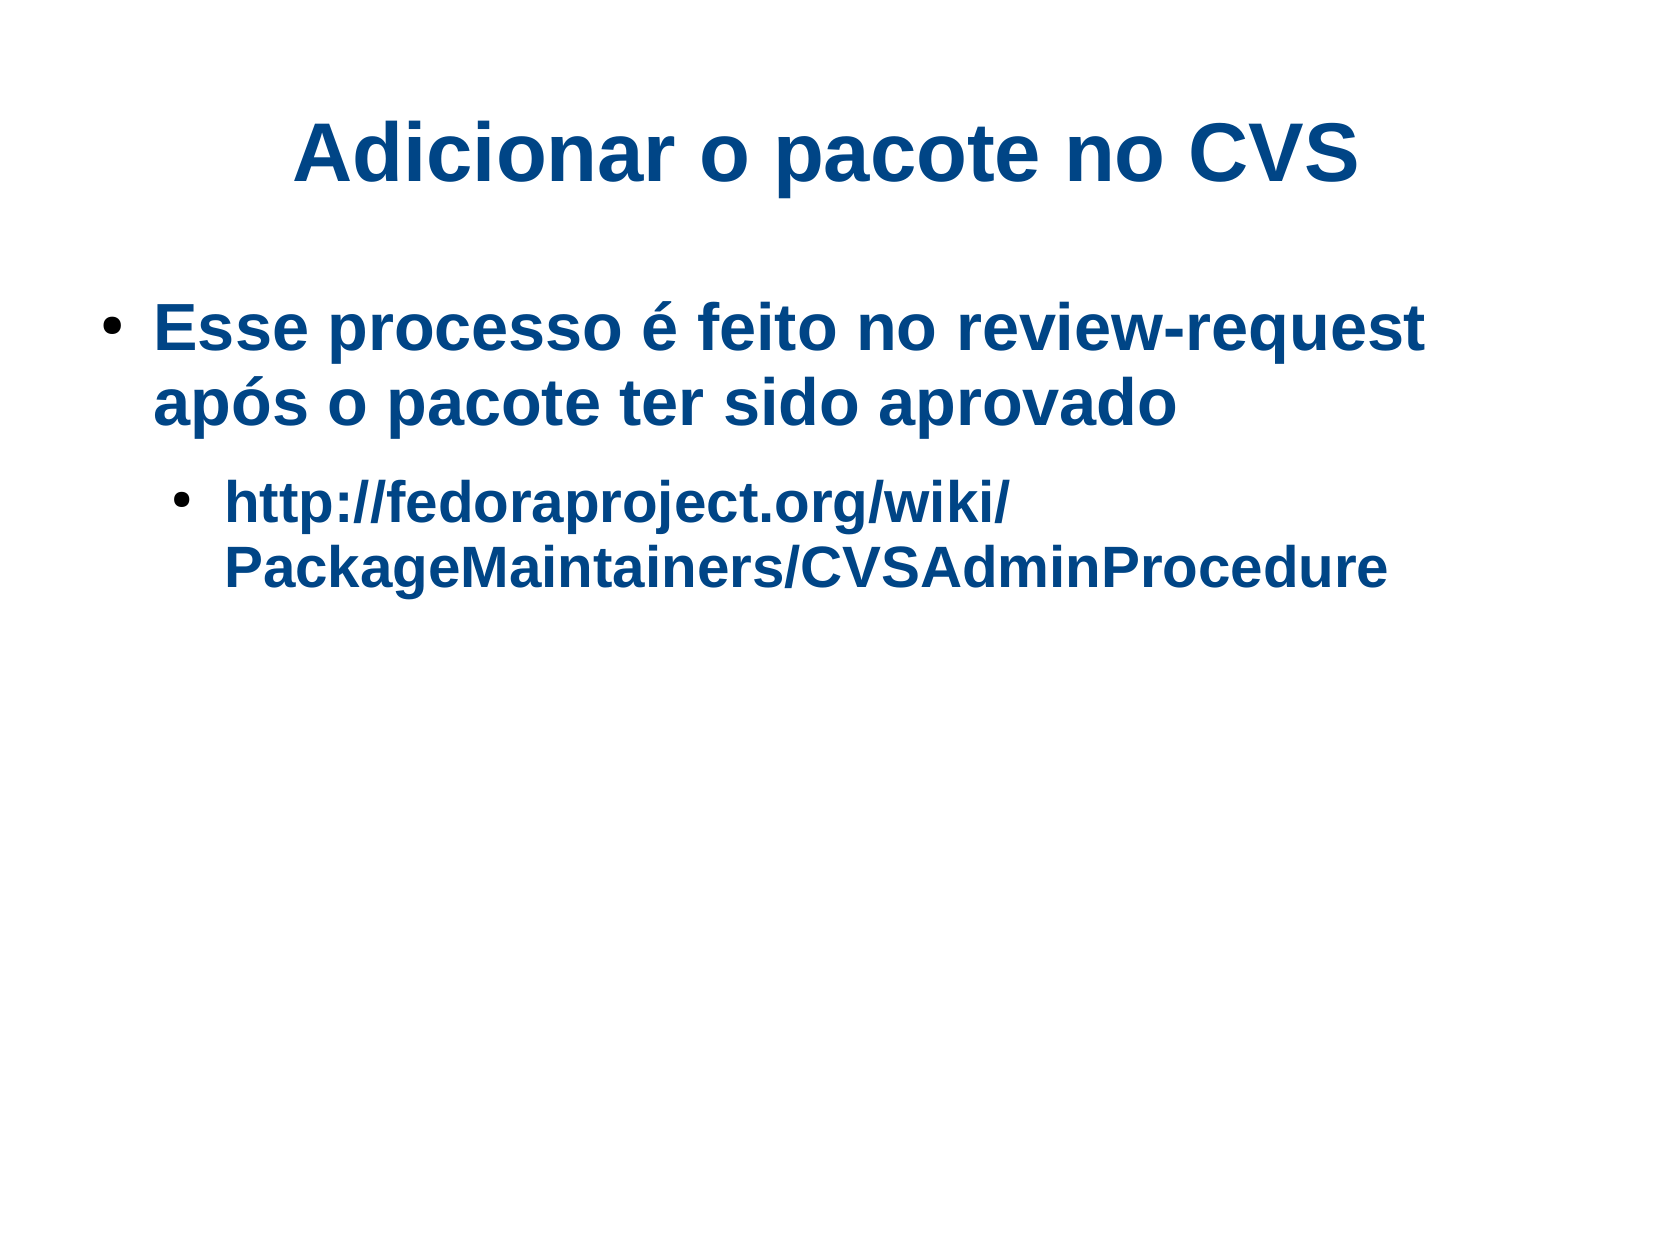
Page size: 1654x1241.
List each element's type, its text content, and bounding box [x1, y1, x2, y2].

list Esse processo é feito no review-request após o pacote ter sido aprovado http://fedoraproject.org/wiki/PackageMaintainers/CVSAdminProcedure [82, 290, 1571, 1094]
title Adicionar o pacote no CVS [82, 56, 1571, 250]
